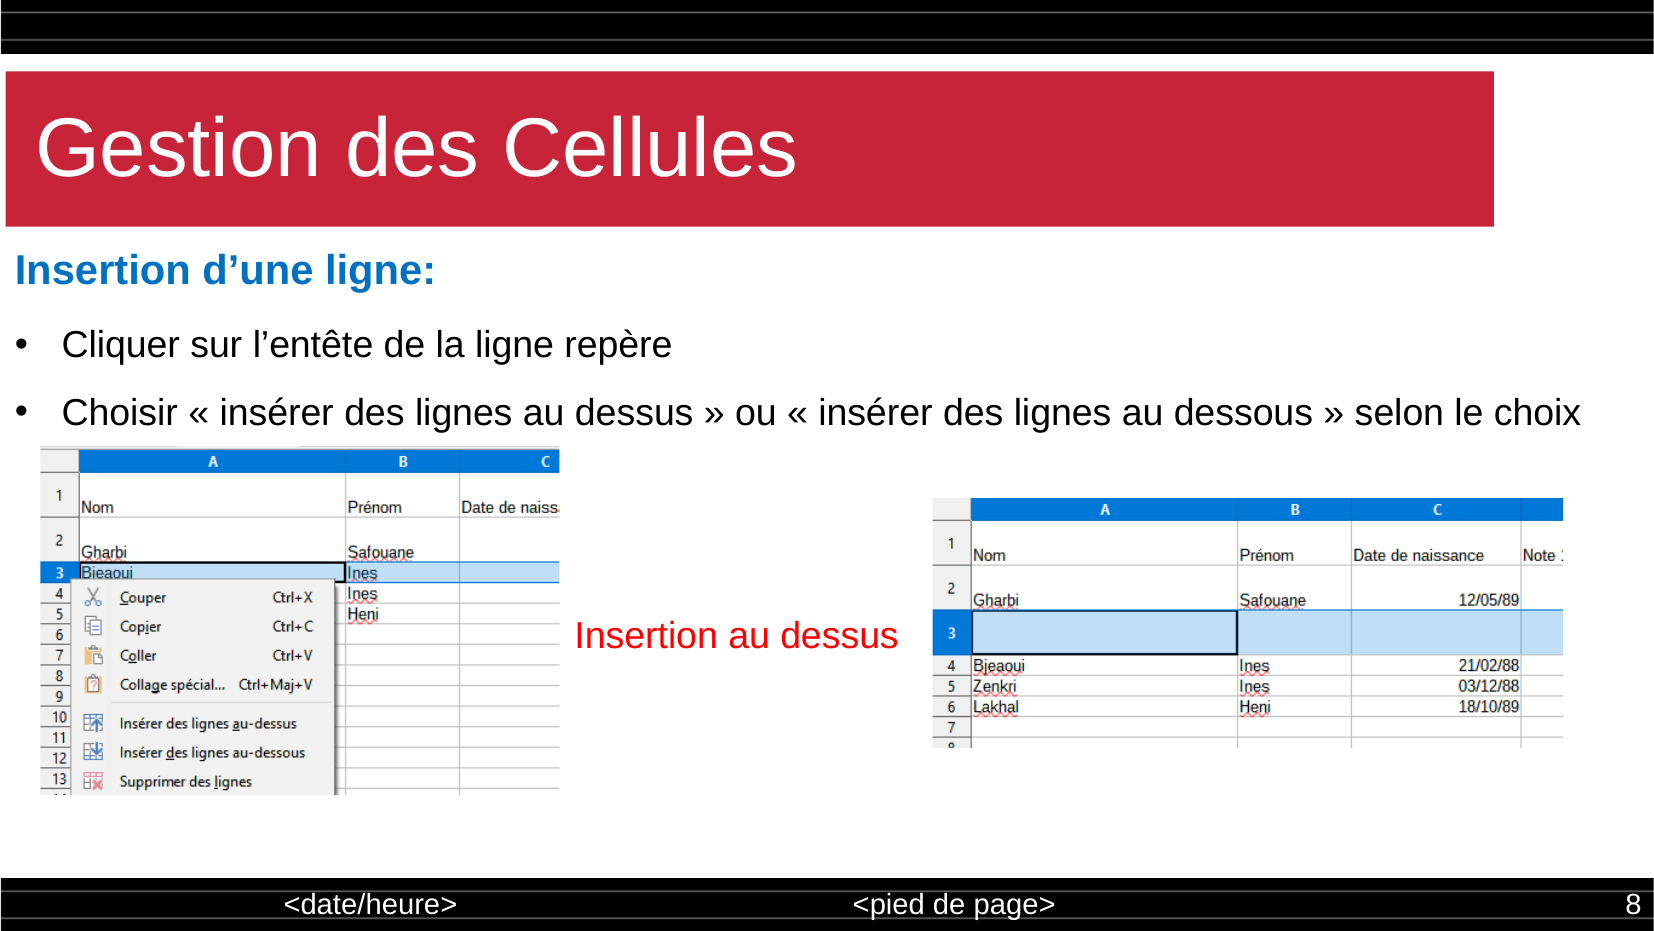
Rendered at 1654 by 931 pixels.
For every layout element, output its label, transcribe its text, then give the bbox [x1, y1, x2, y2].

text_box Insertion au dessus [559, 603, 933, 664]
picture [932, 498, 1564, 748]
text_box Cliquer sur l’entête de la ligne repère Choisir « insérer des lignes au dessus » ou « insérer des lignes au dessous » selon le choix [0, 290, 1608, 441]
picture [40, 446, 560, 795]
text_box Gestion des Cellules [5, 71, 1494, 227]
text_box Insertion d’une ligne: [0, 235, 520, 290]
picture [0, 878, 1654, 931]
picture [0, 0, 1654, 54]
